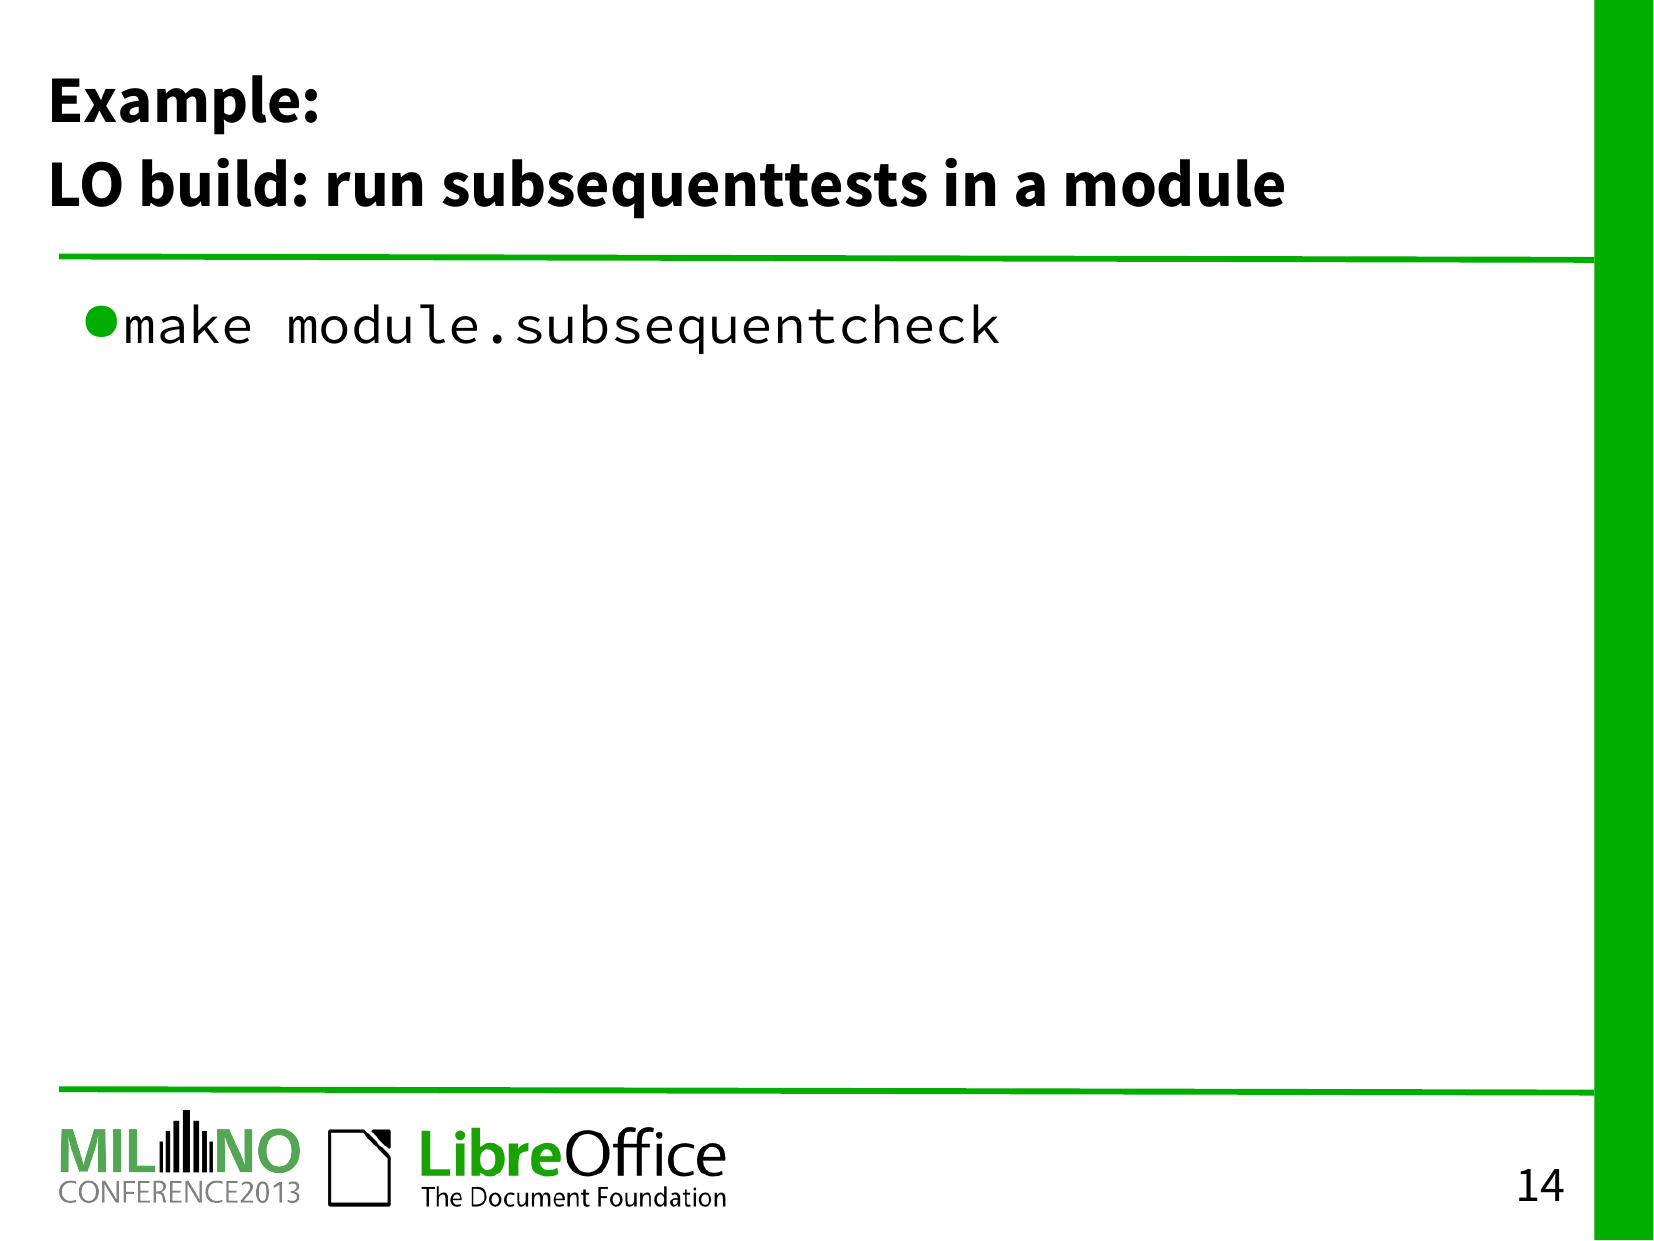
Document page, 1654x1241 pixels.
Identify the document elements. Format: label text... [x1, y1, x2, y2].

picture [59, 1093, 756, 1241]
title Example: LO build: run subsequenttests in a module [47, 56, 1583, 225]
list make module.subsequentcheck [35, 290, 1524, 1010]
